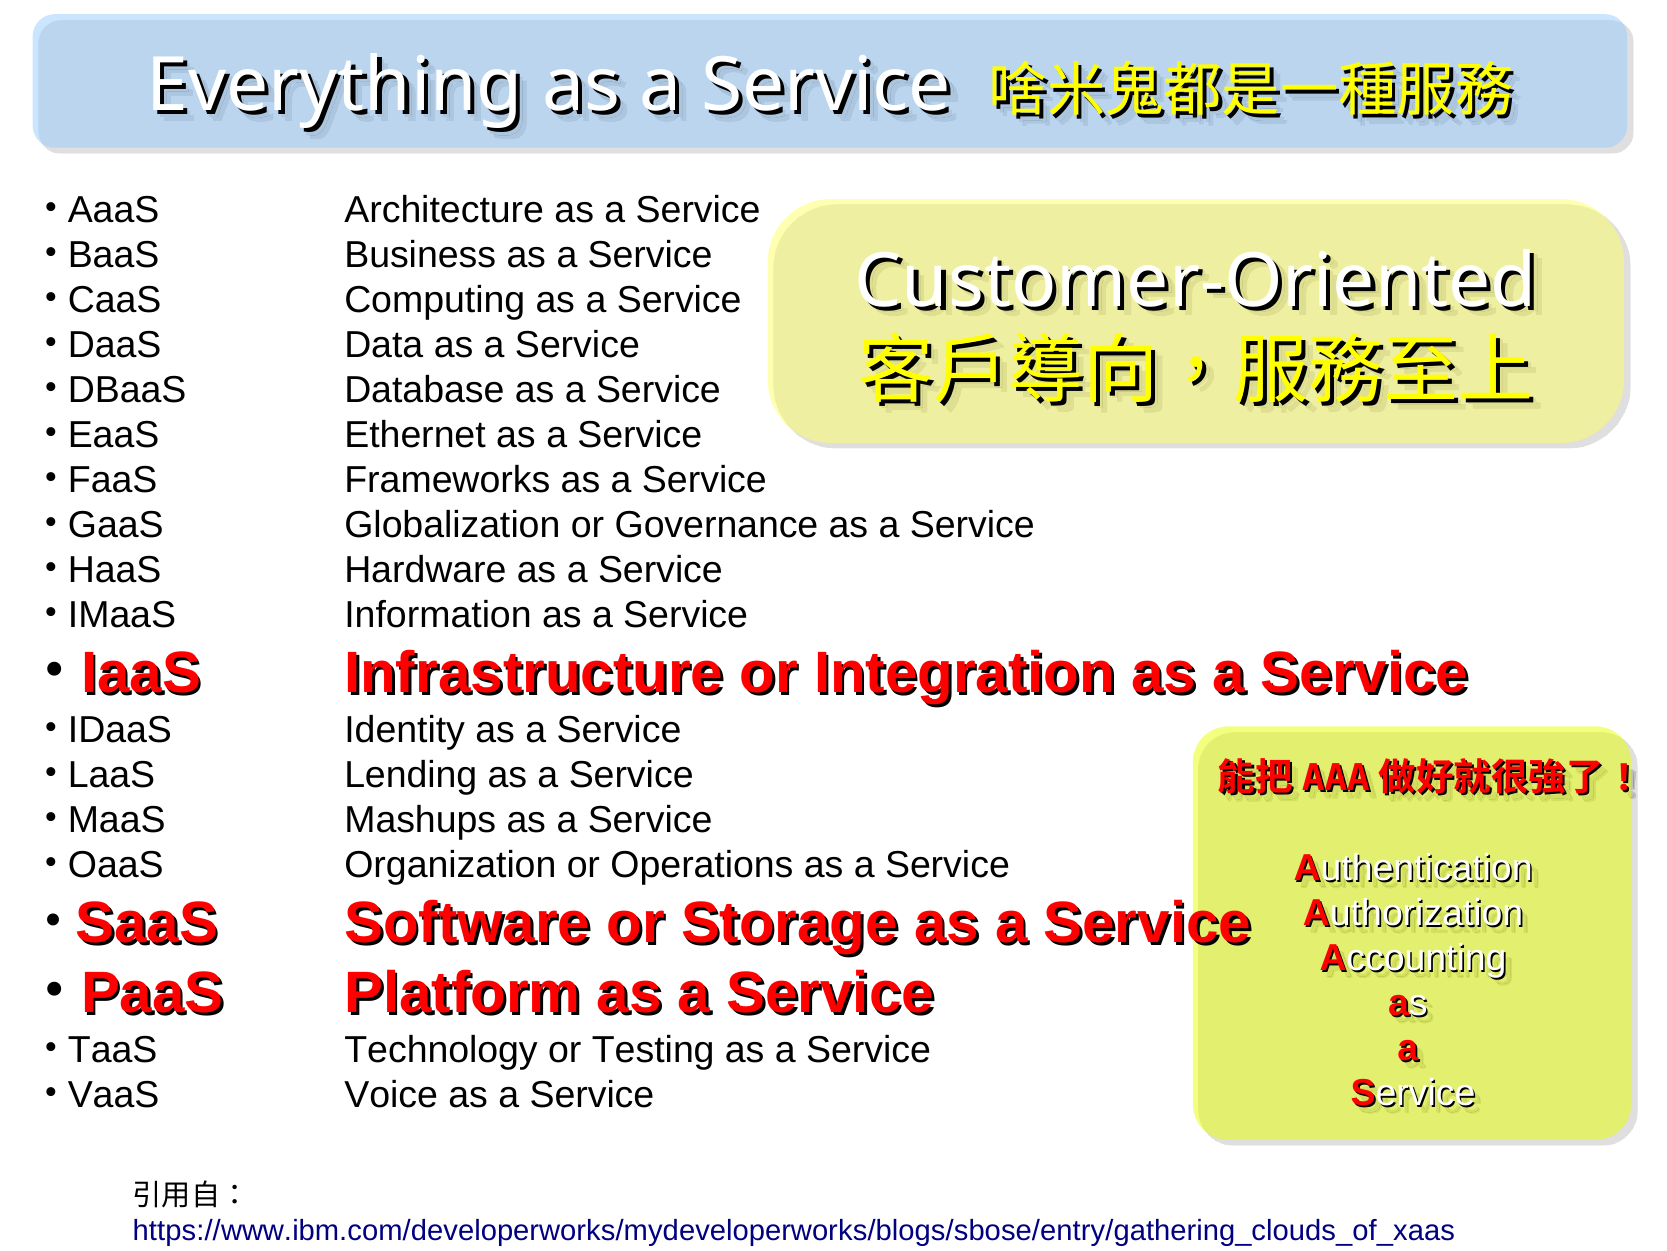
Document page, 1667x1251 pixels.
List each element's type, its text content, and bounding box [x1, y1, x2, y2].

text_box AaaS Architecture as a Service BaaS Business as a Service CaaS Computing as a Service DaaS Data as a Service DBaaS Database as a Service EaaS Ethernet as a Service FaaS Frameworks as a Service GaaS Globalization or Governance as a Service HaaS Hardware as a Service IMaaS Information as a Service IaaS Infrastructure or Integration as a Service IDaaS Identity as a Service LaaS Lending as a Service MaaS Mashups as a Service OaaS Organization or Operations as a Service SaaS Software or Storage as a Service PaaS Platform as a Service TaaS Technology or Testing as a Service VaaS Voice as a Service [29, 177, 1625, 1233]
text_box 引用自：https://www.ibm.com/developerworks/mydeveloperworks/blogs/sbose/entry/gathering_clouds_of_xaas [117, 1168, 1594, 1219]
text_box 能把AAA做好就很強了! Authentication Authorization Accounting as a Service [1625, 741, 1632, 1125]
text_box Everything as a Service 啥米鬼都是一種服務 [32, 14, 1628, 148]
text_box Customer-Oriented 客戶導向，服務至上 [767, 199, 1625, 443]
